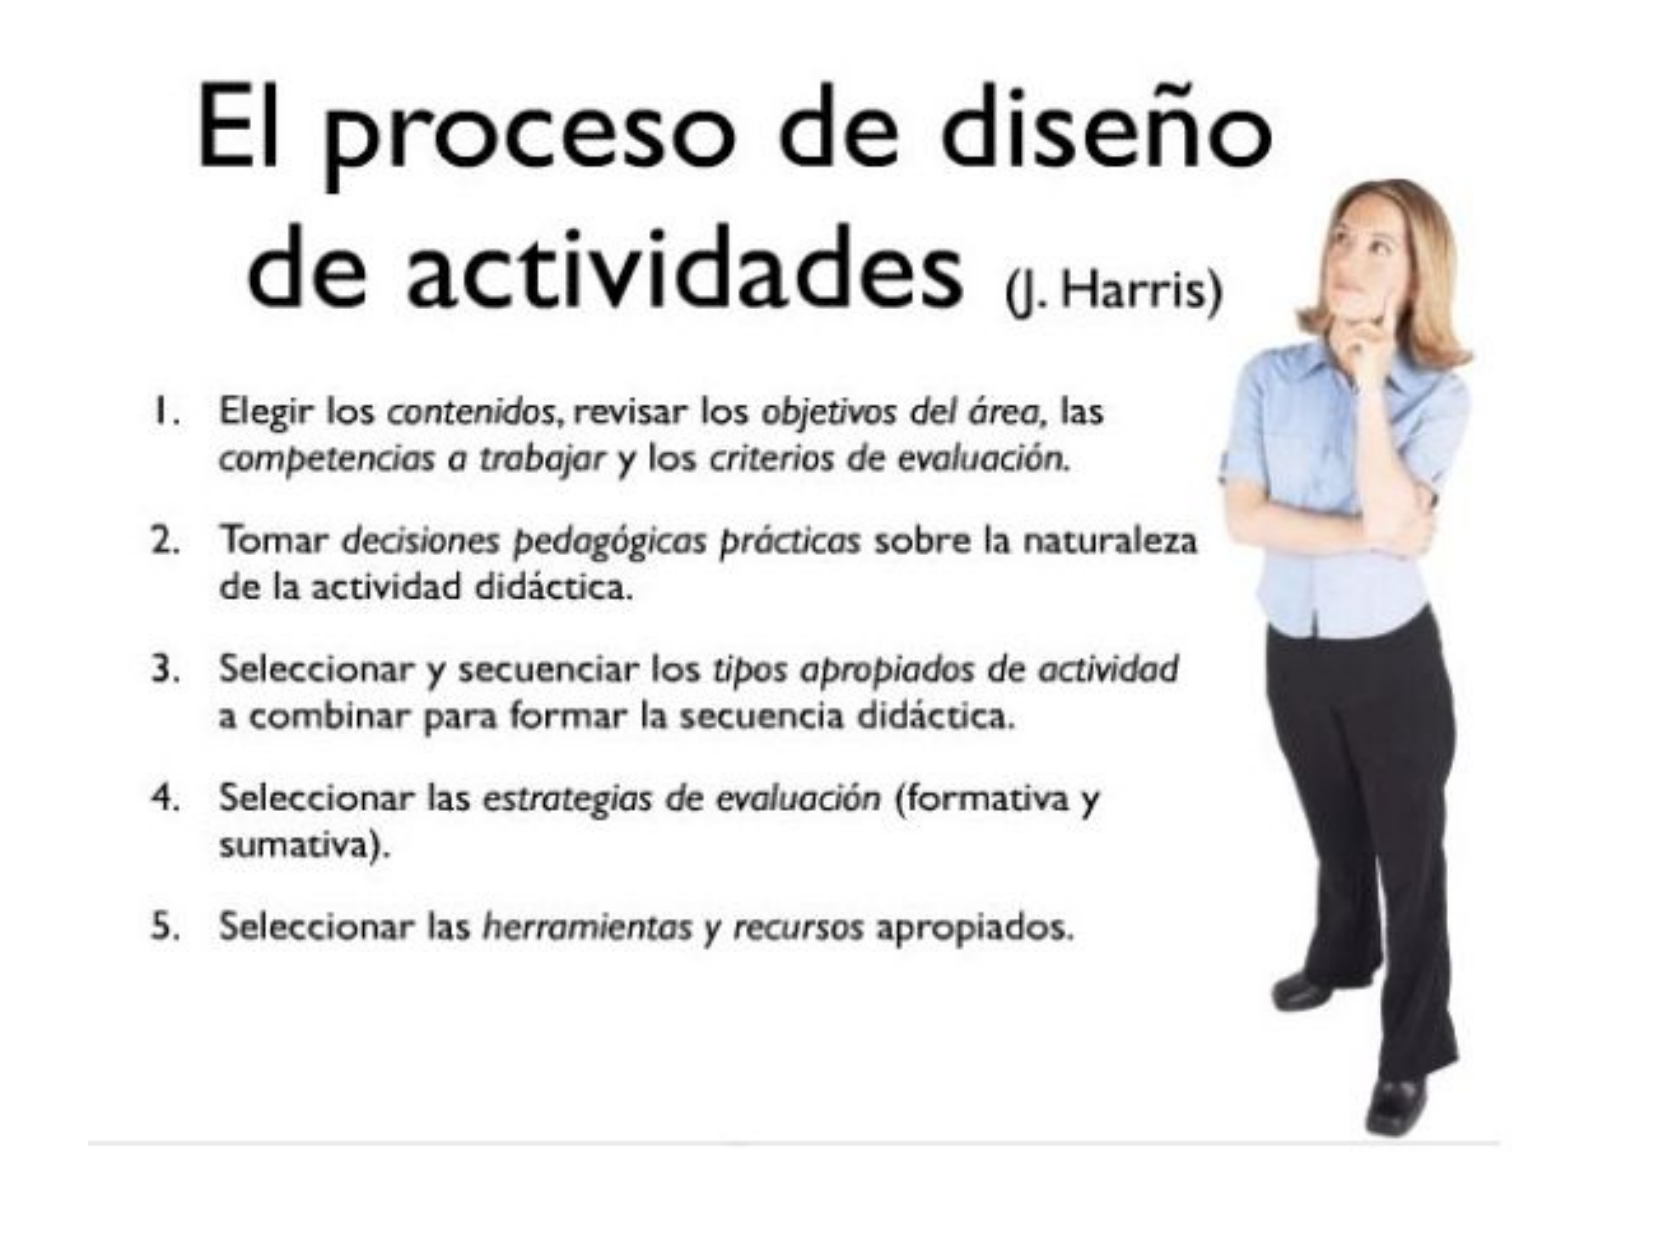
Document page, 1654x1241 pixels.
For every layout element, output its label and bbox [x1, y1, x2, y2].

picture [88, 58, 1565, 1211]
